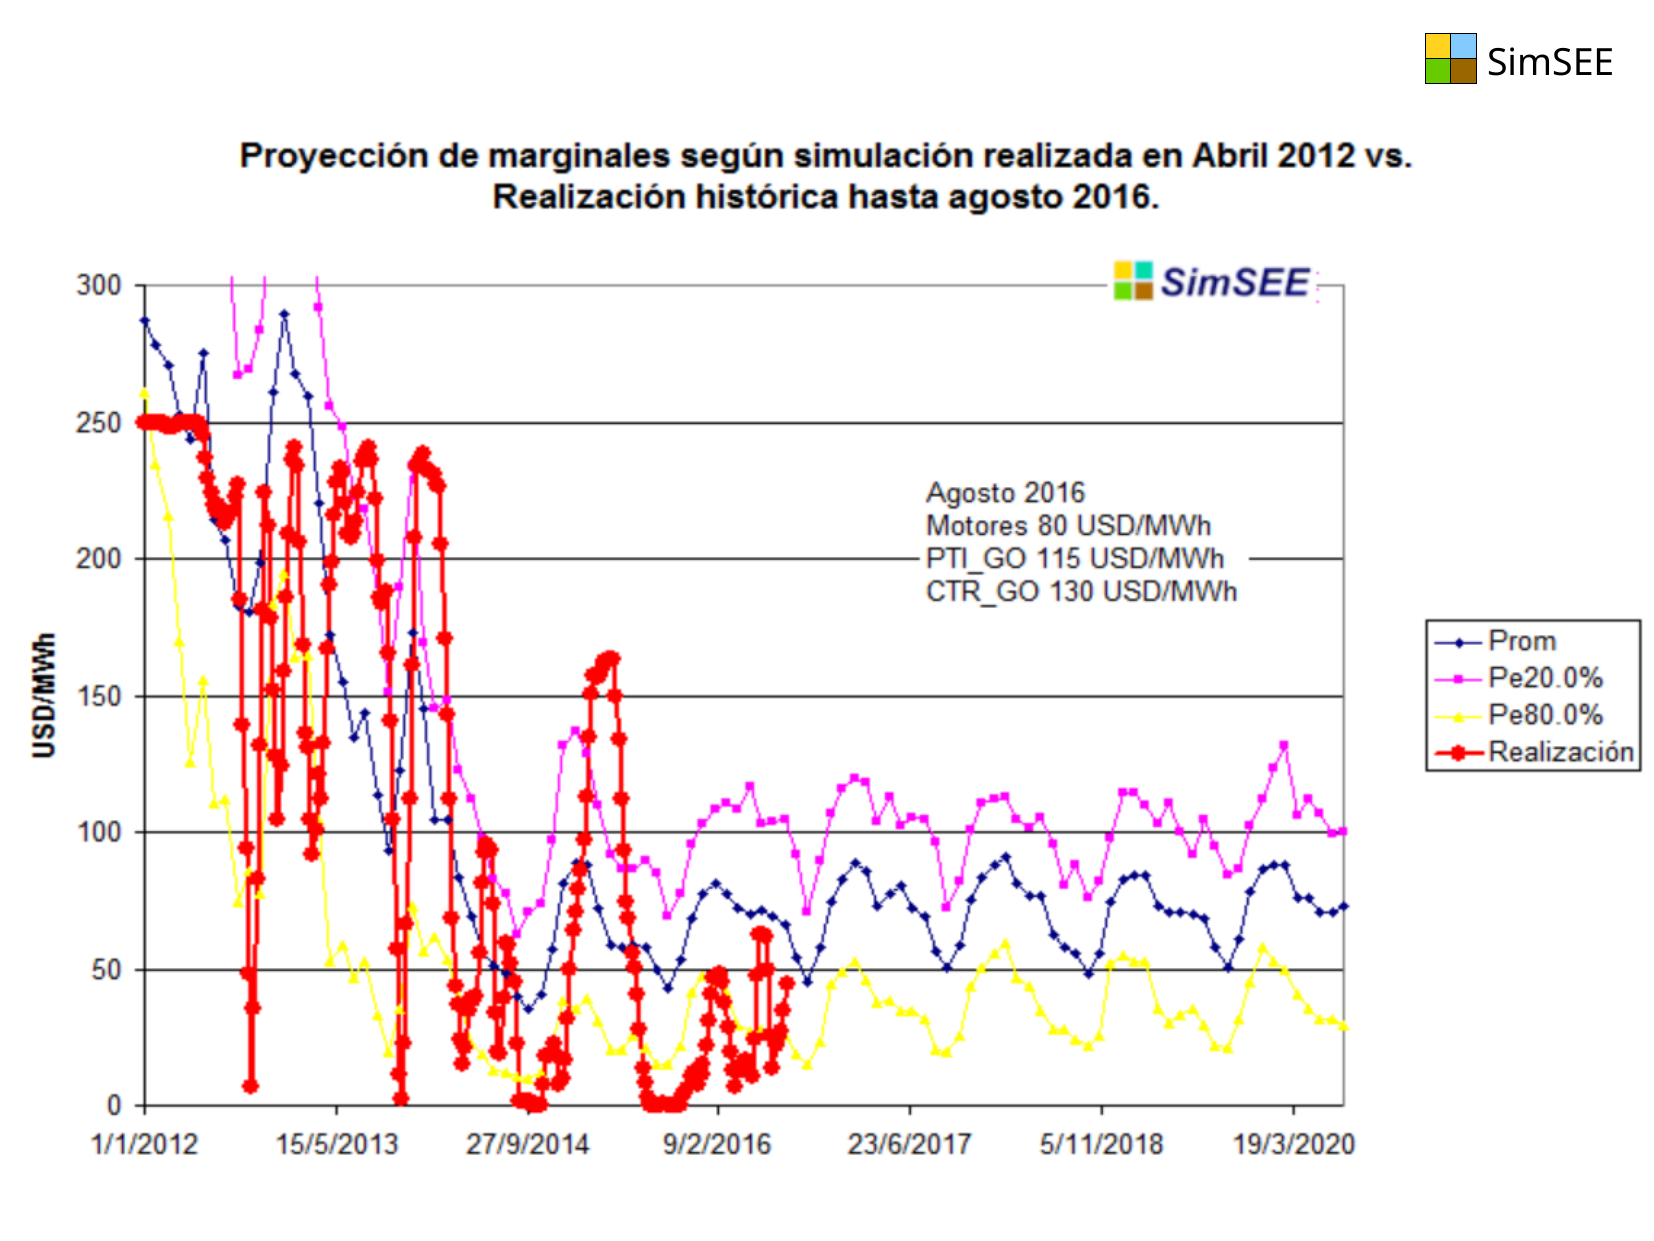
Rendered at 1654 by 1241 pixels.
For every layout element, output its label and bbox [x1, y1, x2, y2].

picture [0, 105, 1654, 1186]
